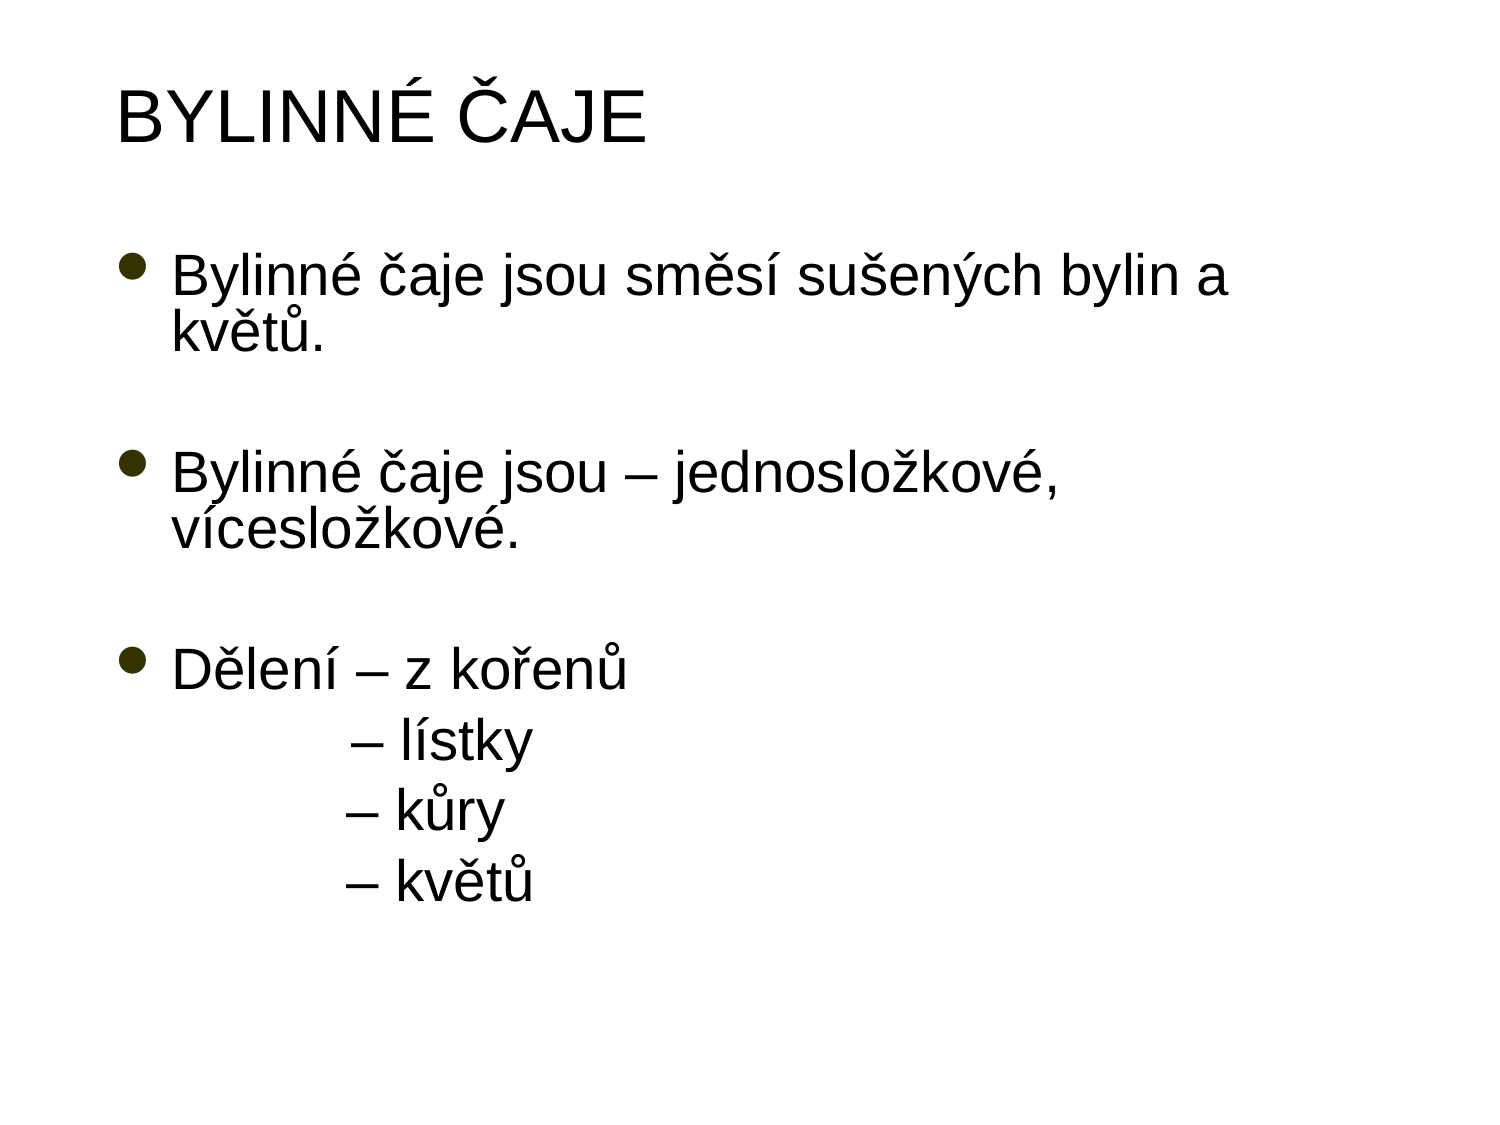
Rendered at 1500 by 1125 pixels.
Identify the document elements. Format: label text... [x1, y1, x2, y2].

title BYLINNÉ ČAJE [100, 37, 1347, 188]
list Bylinné čaje jsou směsí sušených bylin a květů. Bylinné čaje jsou – jednosložkové, vícesložkové. Dělení – z kořenů – lístky – kůry – květů [100, 243, 1412, 1012]
